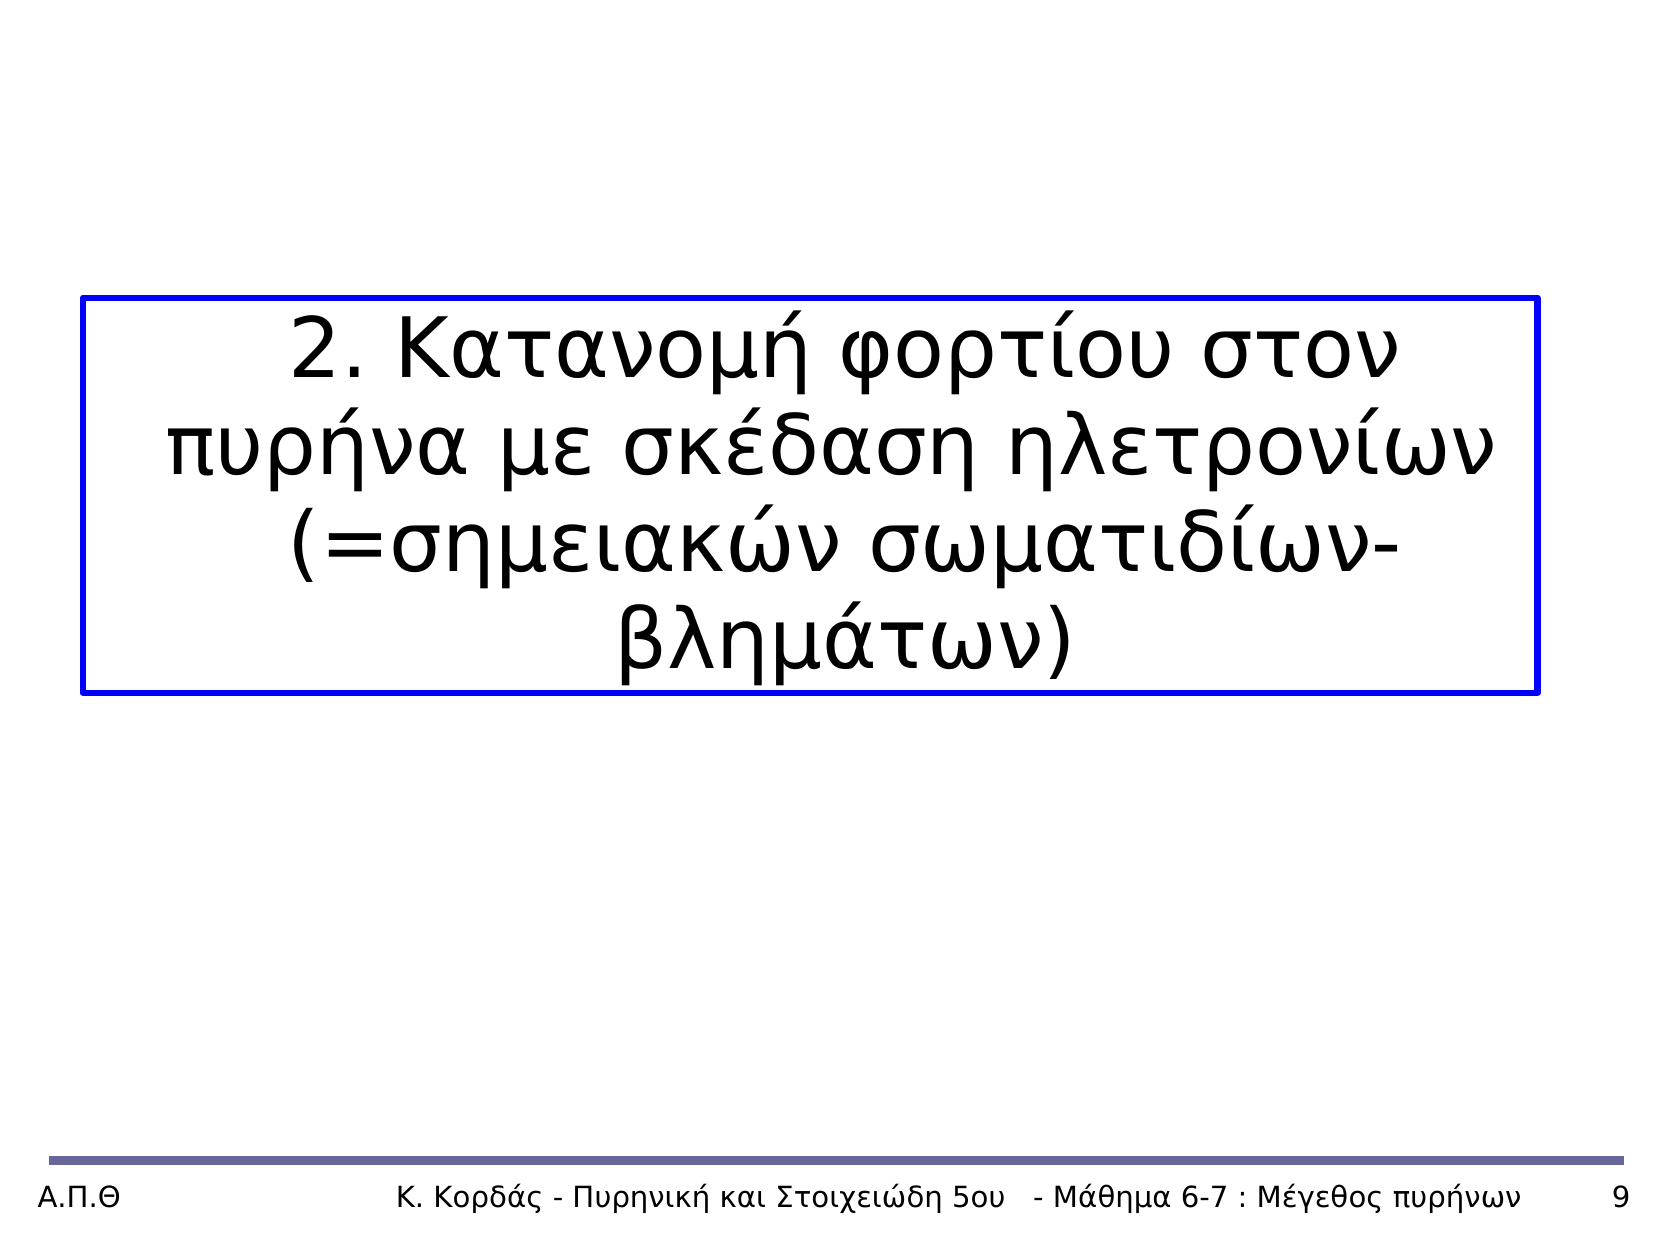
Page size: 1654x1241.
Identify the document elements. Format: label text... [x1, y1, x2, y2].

list 2. Κατανομή φορτίου στον πυρήνα με σκέδαση ηλετρονίων (=σημειακών σωματιδίων-βλημάτων) [82, 297, 1538, 693]
